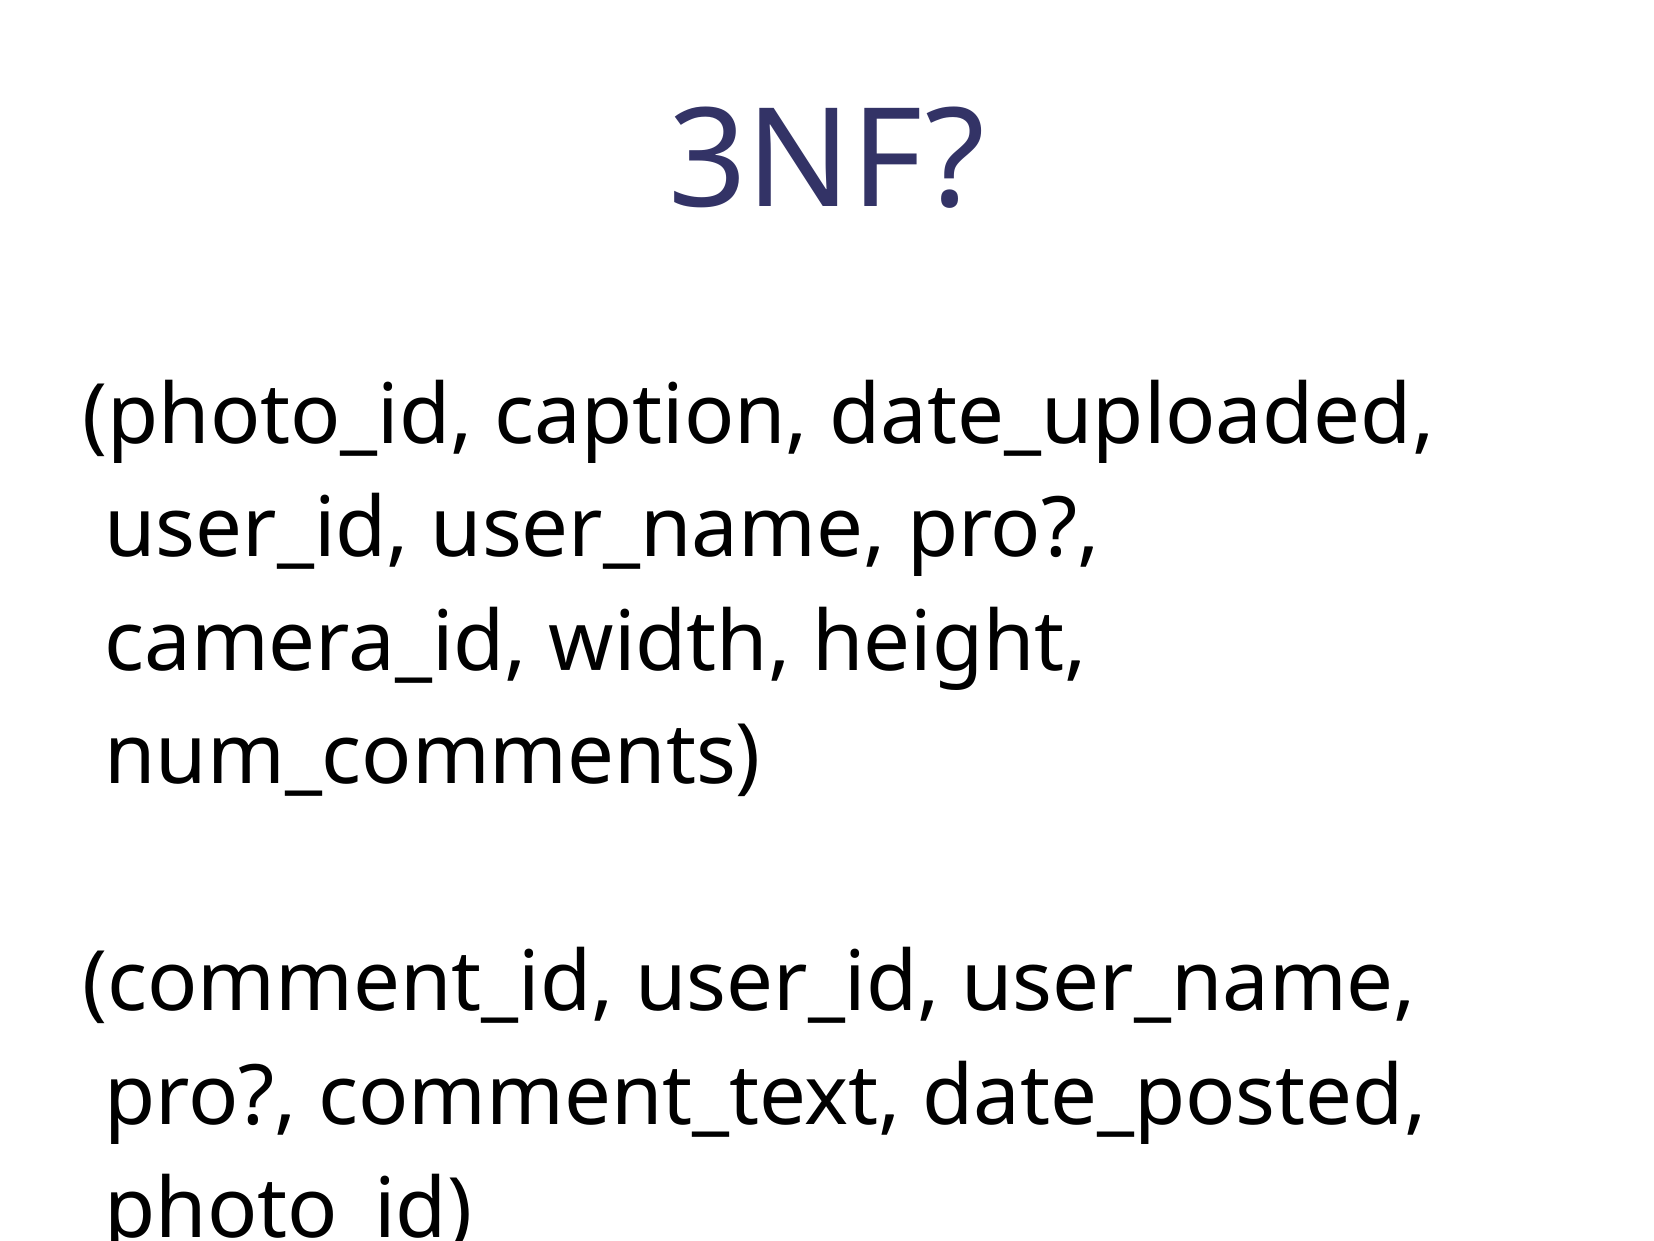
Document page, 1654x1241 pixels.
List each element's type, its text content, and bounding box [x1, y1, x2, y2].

title 3NF? [82, 56, 1571, 250]
subtitle (photo_id, caption, date_uploaded, user_id, user_name, pro?, camera_id, width, height, num_comments) (comment_id, user_id, user_name, pro?, comment_text, date_posted, photo_id) [82, 354, 1571, 1165]
